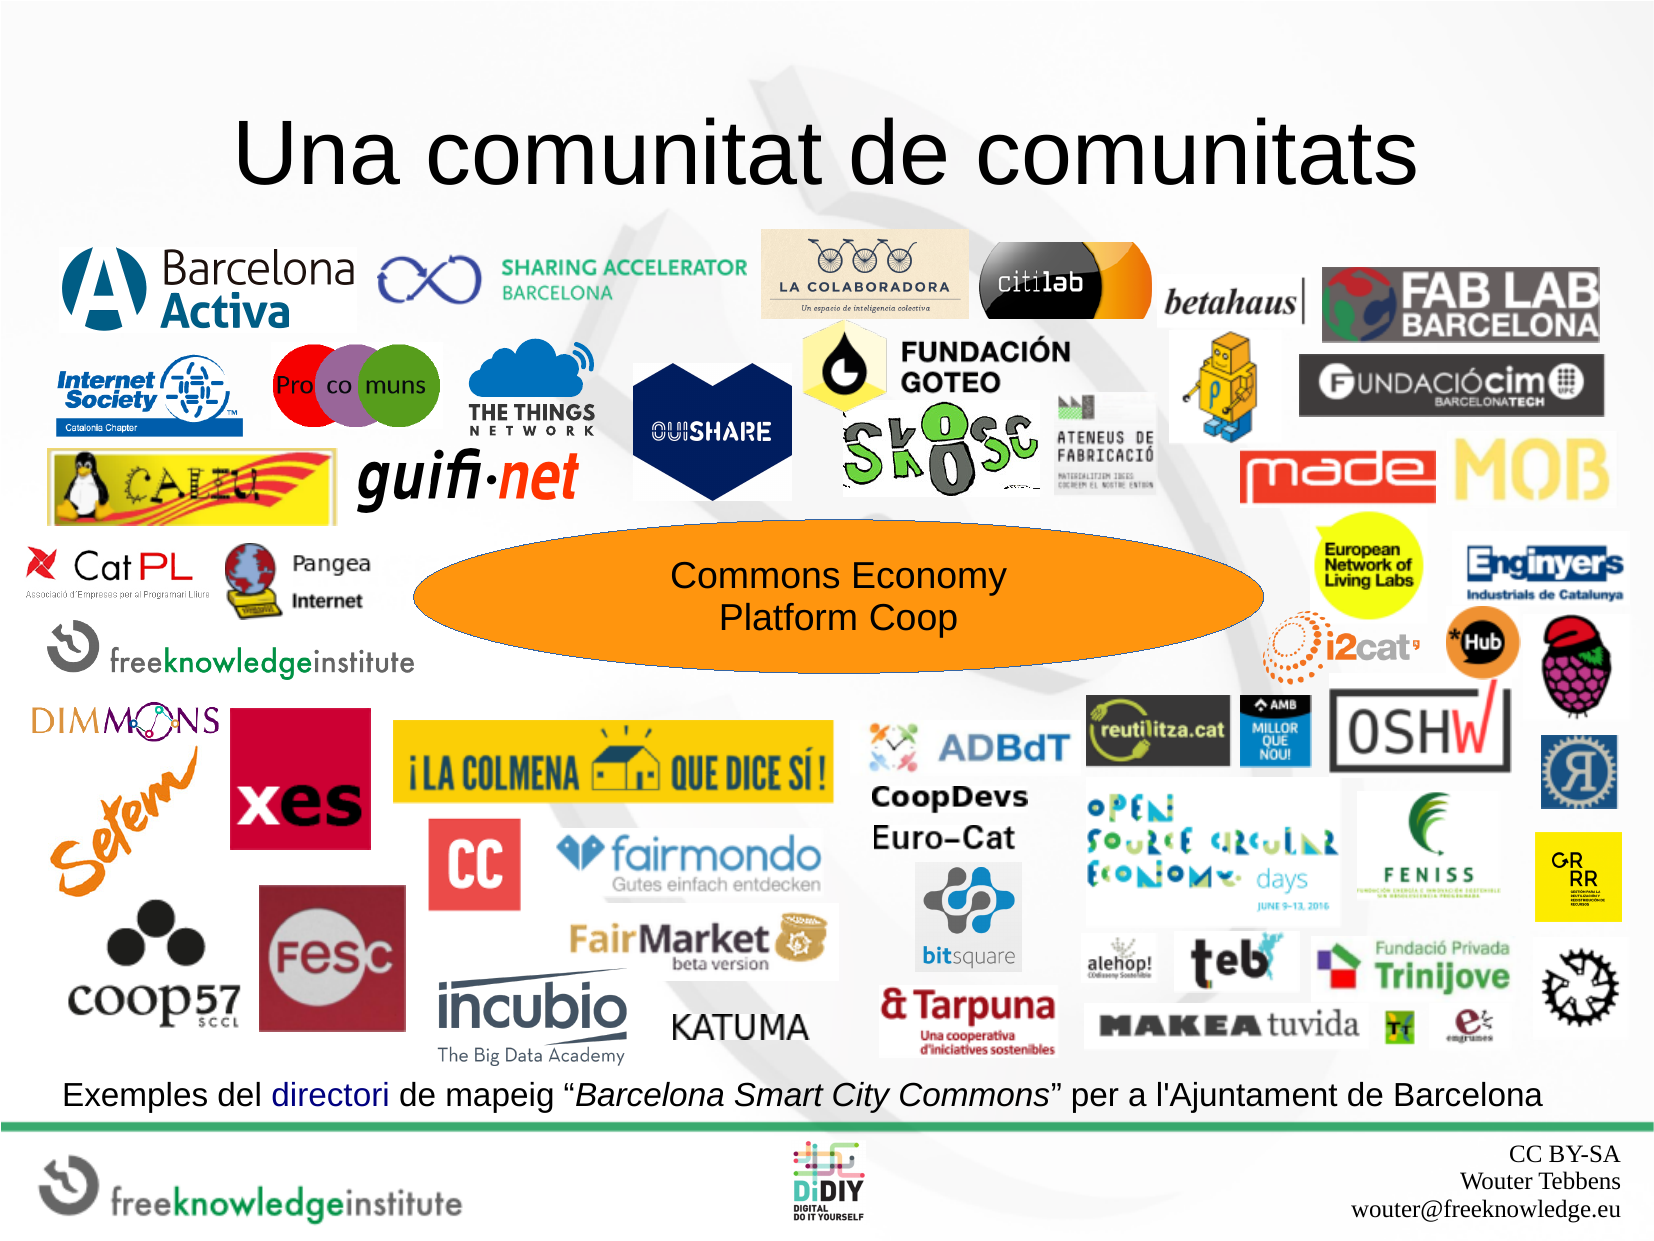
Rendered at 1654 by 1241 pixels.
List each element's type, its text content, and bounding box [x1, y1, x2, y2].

text_box Exemples del directori de mapeig “Barcelona Smart City Commons” per a l'Ajuntament de Barcelona [47, 1068, 1559, 1122]
text_box Commons Economy Platform Coop [413, 519, 1264, 674]
title Una comunitat de comunitats [82, 49, 1571, 257]
picture [1, 1, 1654, 1241]
